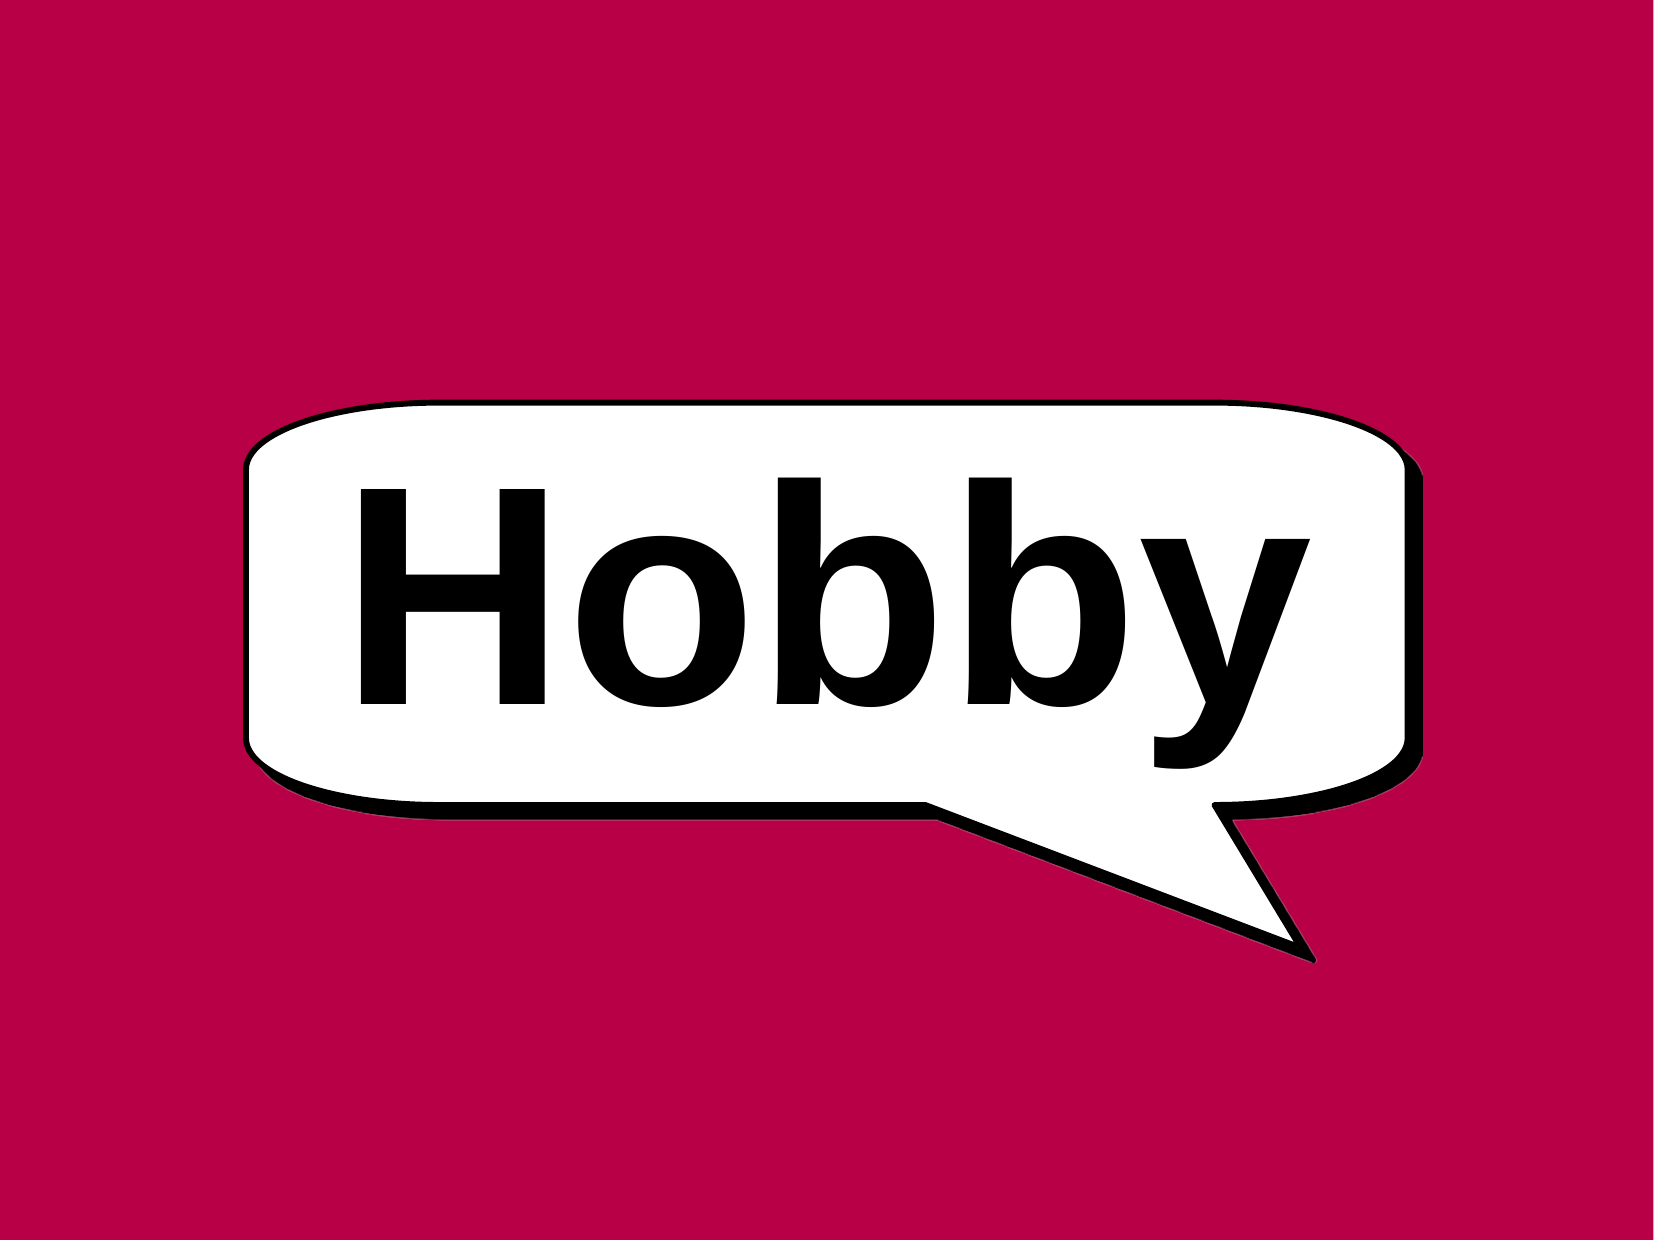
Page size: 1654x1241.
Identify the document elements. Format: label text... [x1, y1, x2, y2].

text_box [333, 794, 1321, 948]
text_box [245, 430, 282, 778]
text_box Hobby [282, 414, 1372, 794]
text_box [1372, 430, 1408, 777]
text_box [331, 402, 1323, 414]
